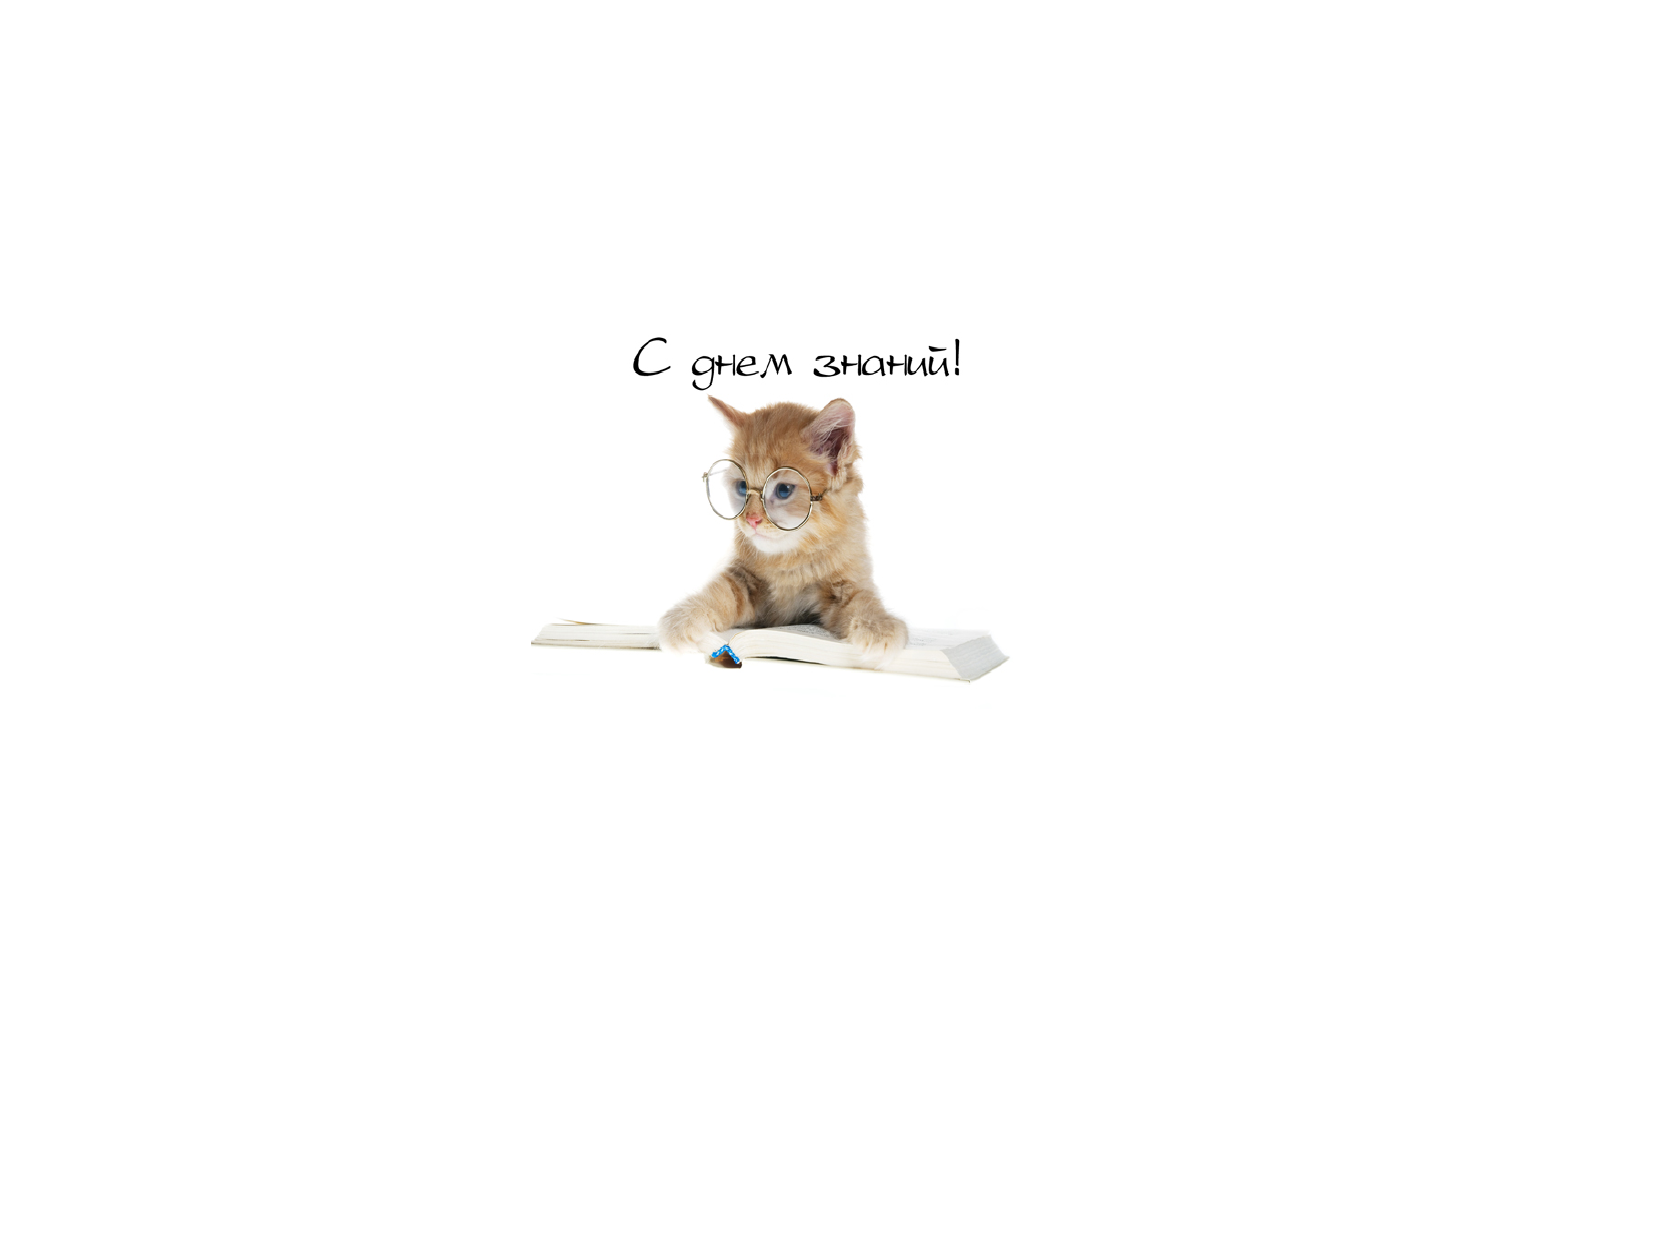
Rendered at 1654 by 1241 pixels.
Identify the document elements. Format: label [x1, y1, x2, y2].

picture [531, 324, 1034, 709]
